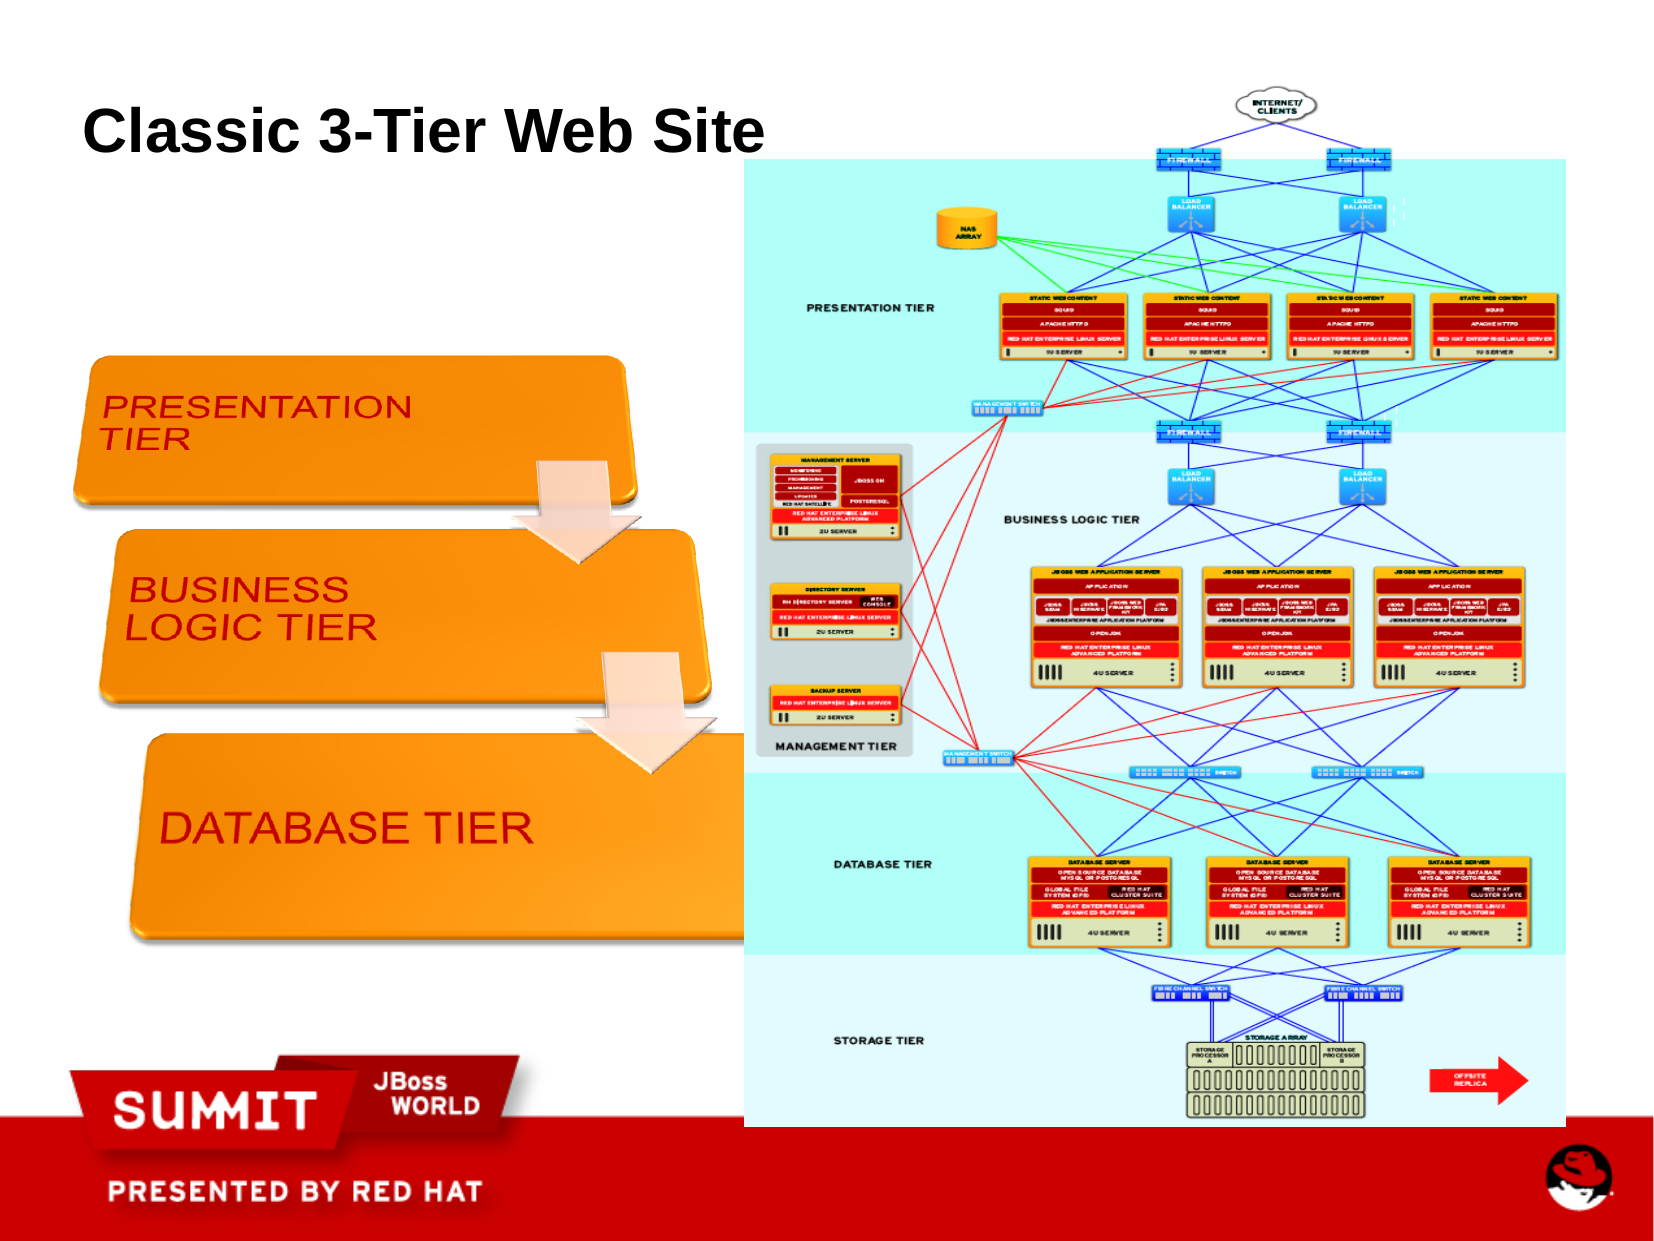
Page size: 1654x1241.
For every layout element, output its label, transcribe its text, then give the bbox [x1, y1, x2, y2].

title Classic 3-Tier Web Site [82, 37, 1571, 226]
picture [0, 226, 1654, 1241]
